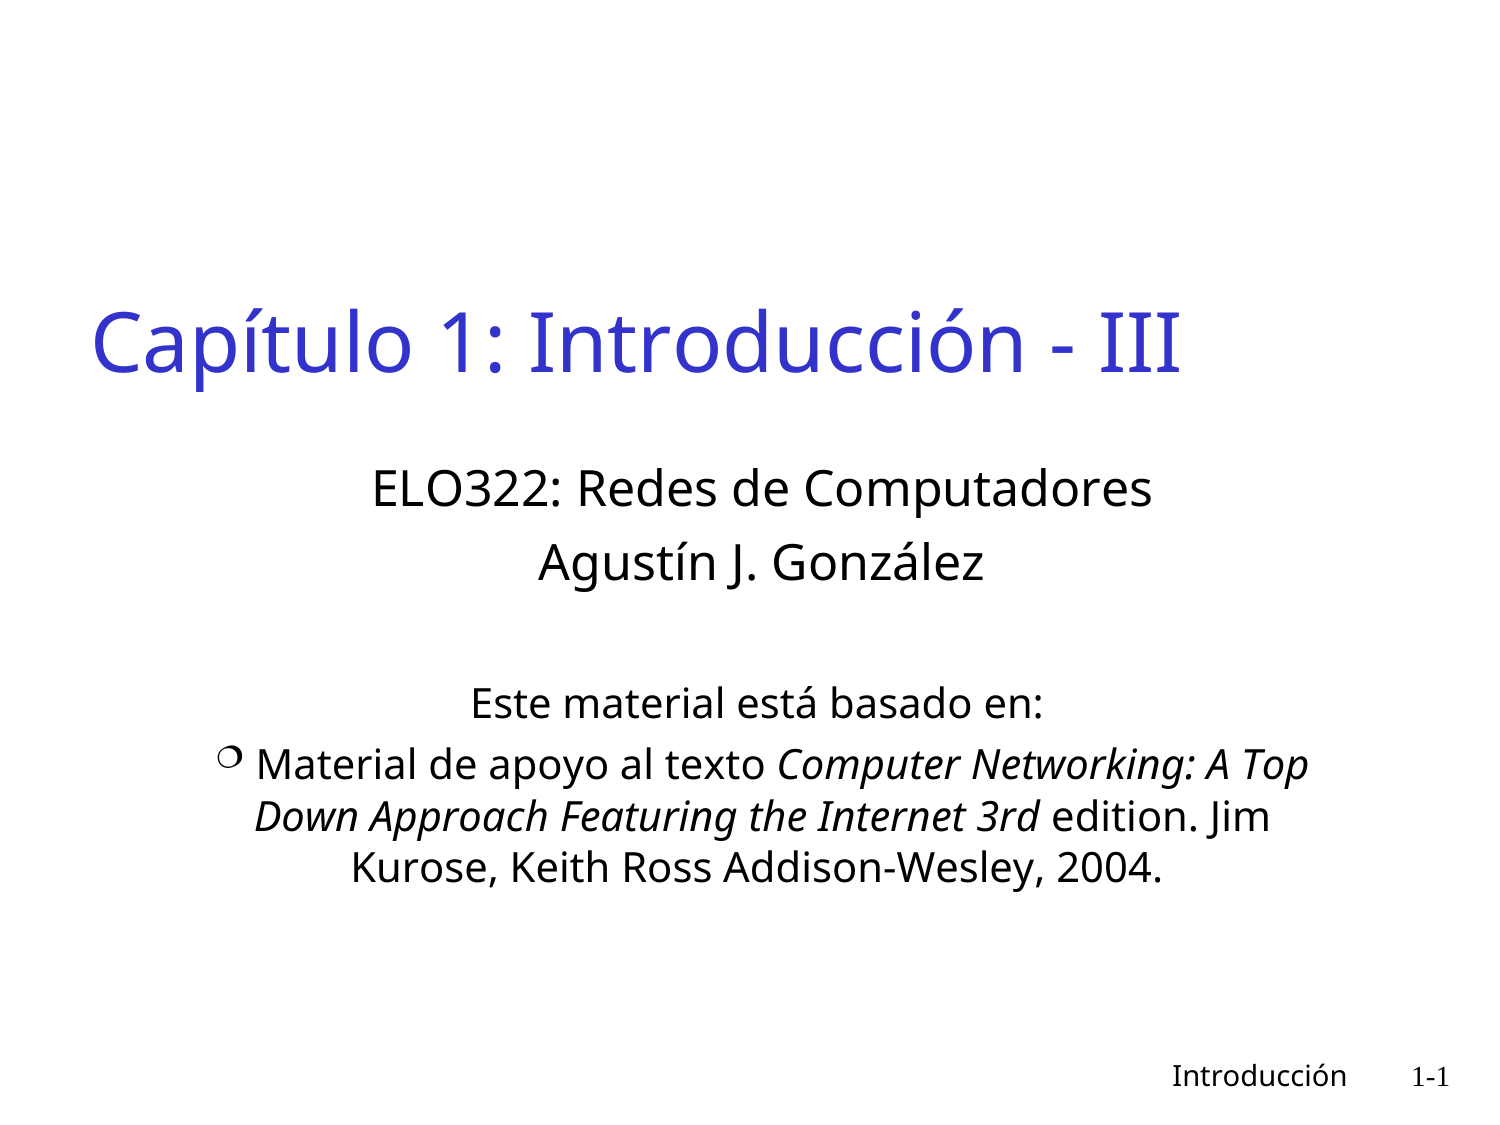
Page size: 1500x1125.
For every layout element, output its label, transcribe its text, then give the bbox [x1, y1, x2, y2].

subtitle ELO322: Redes de Computadores Agustín J. González Este material está basado en: Material de apoyo al texto Computer Networking: A Top Down Approach Featuring the Internet 3rd edition. Jim Kurose, Keith Ross Addison-Wesley, 2004. [87, 450, 1363, 1041]
title Capítulo 1: Introducción - III [75, 224, 1351, 456]
text_box Introducción [887, 1050, 1362, 1125]
text_box 1-<number> [1362, 1050, 1466, 1125]
